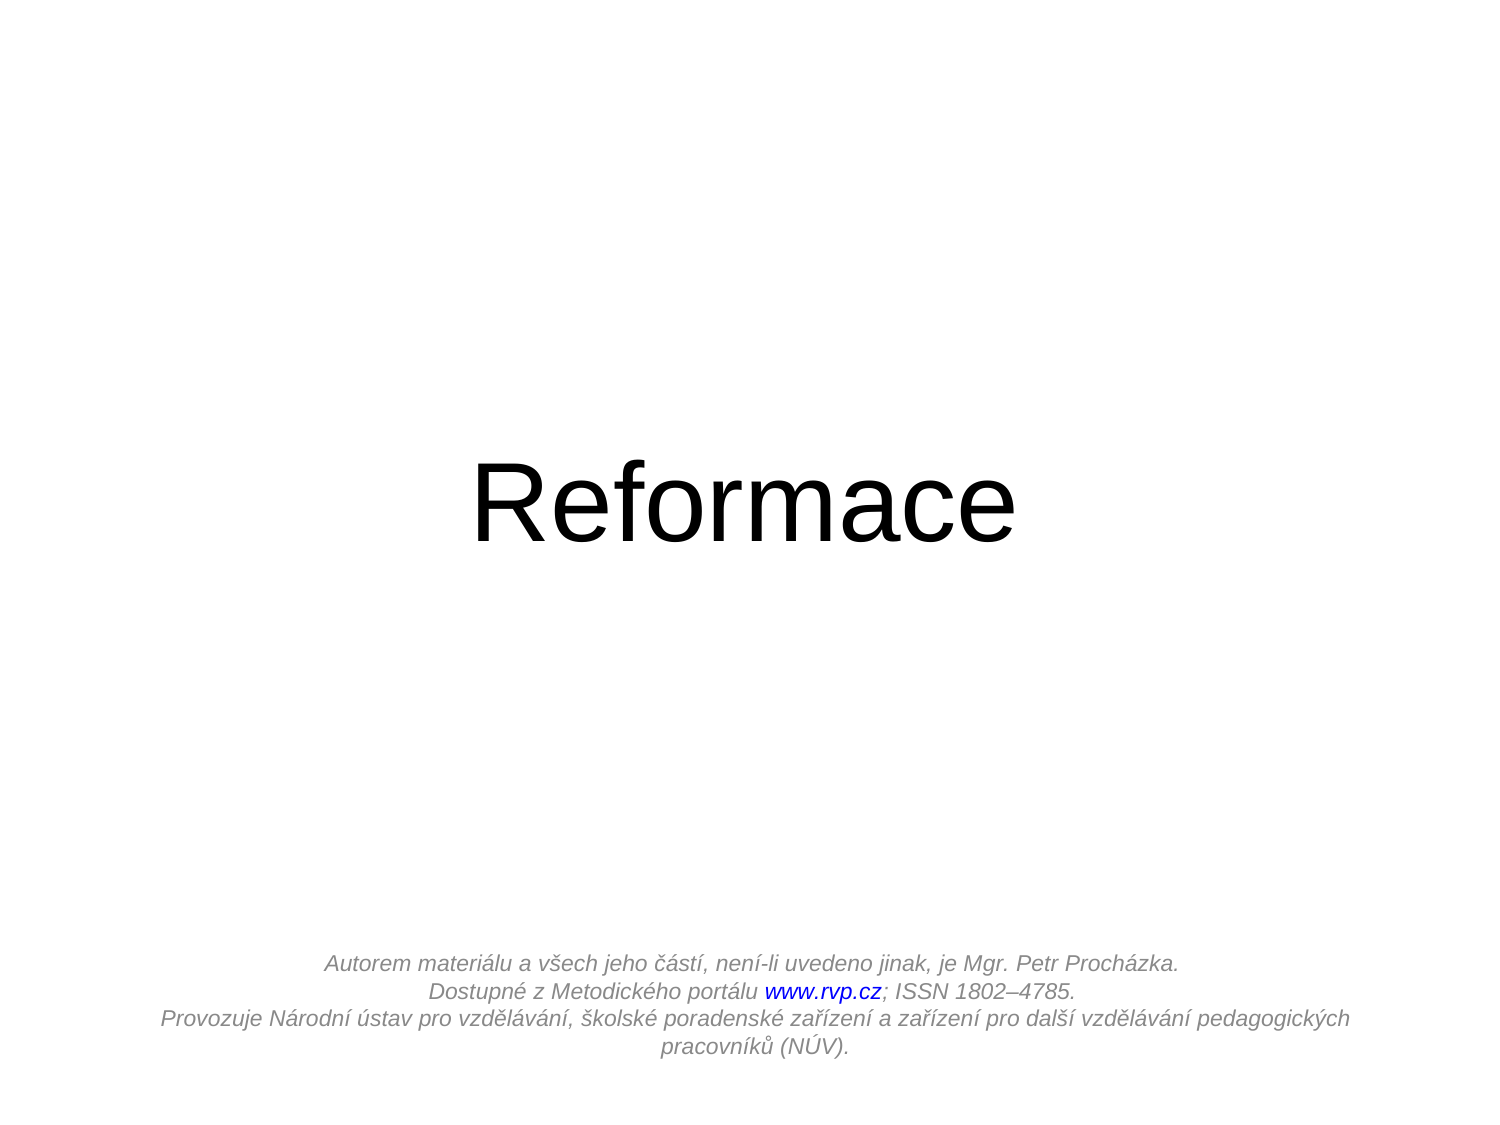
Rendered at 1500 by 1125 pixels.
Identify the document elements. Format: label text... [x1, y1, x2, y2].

text_box Autorem materiálu a všech jeho částí, není-li uvedeno jinak, je Mgr. Petr Procházka. Dostupné z Metodického portálu www.rvp.cz; ISSN 1802–4785. Provozuje Národní ústav pro vzdělávání, školské poradenské zařízení a zařízení pro další vzdělávání pedagogických pracovníků (NÚV). [100, 952, 1412, 1056]
text_box Reformace [147, 420, 1341, 572]
